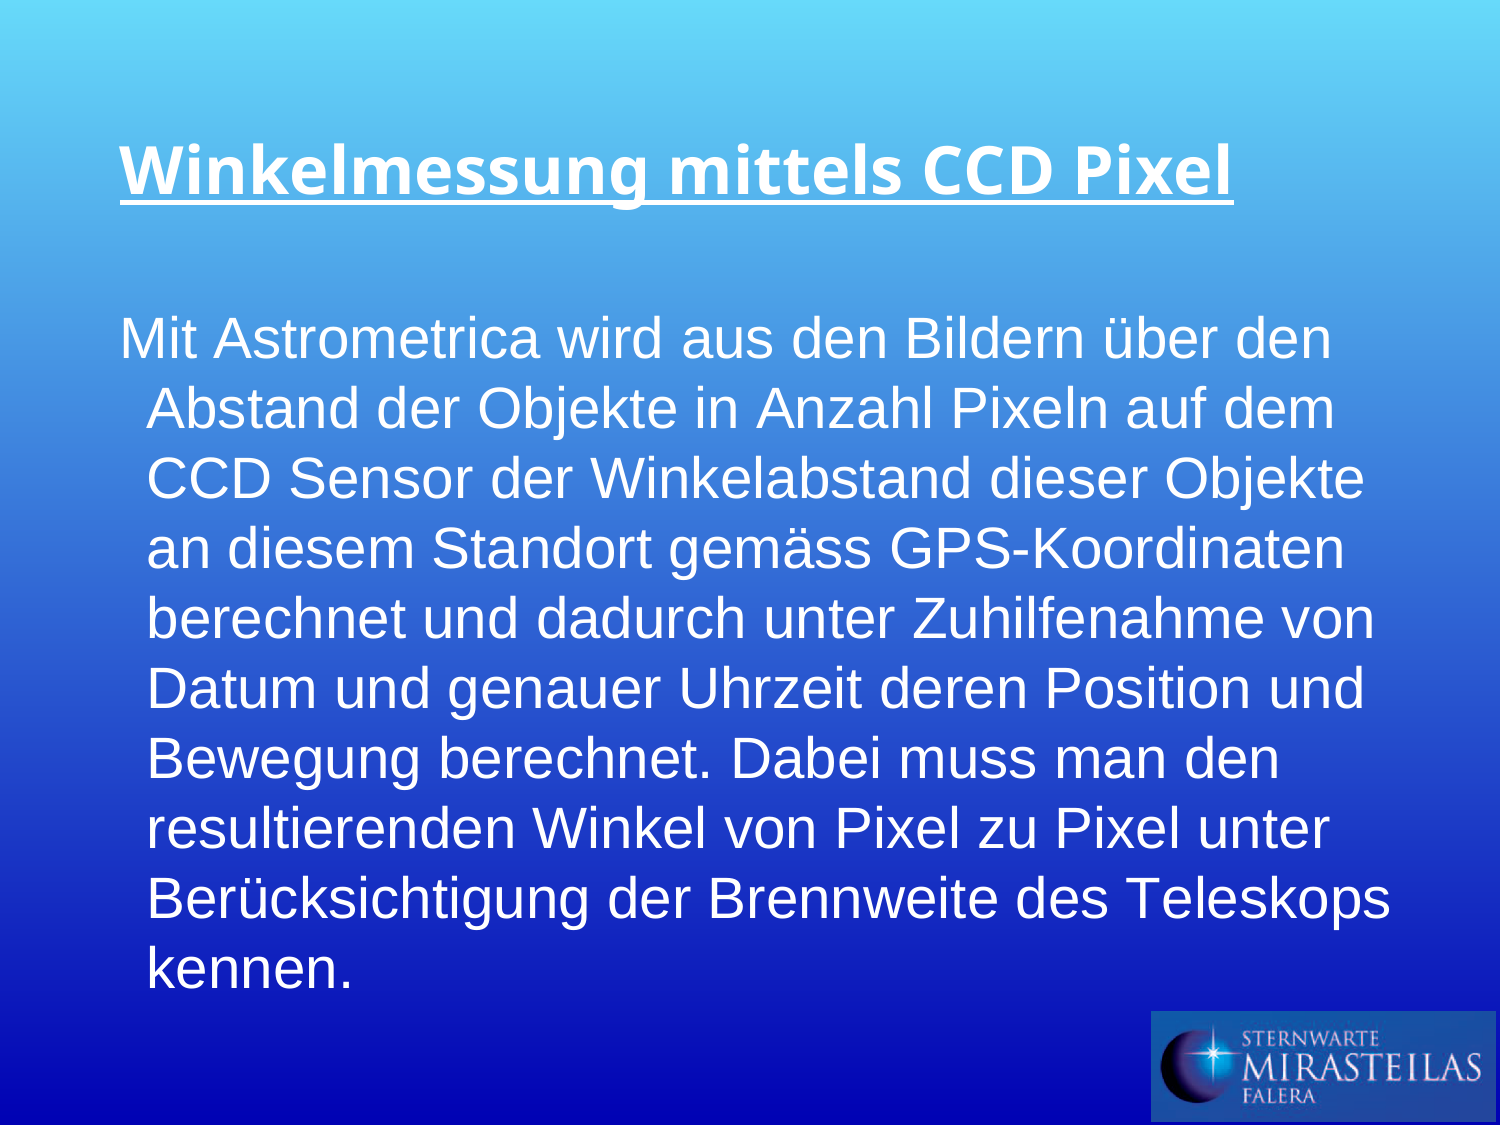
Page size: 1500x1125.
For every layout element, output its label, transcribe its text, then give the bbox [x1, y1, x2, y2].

picture [1151, 1011, 1496, 1122]
text_box Winkelmessung mittels CCD Pixel Mit Astrometrica wird aus den Bildern über den Abstand der Objekte in Anzahl Pixeln auf dem CCD Sensor der Winkelabstand dieser Objekte an diesem Standort gemäss GPS-Koordinaten berechnet und dadurch unter Zuhilfenahme von Datum und genauer Uhrzeit deren Position und Bewegung berechnet. Dabei muss man den resultierenden Winkel von Pixel zu Pixel unter Berücksichtigung der Brennweite des Teleskops kennen. [89, 120, 1425, 747]
